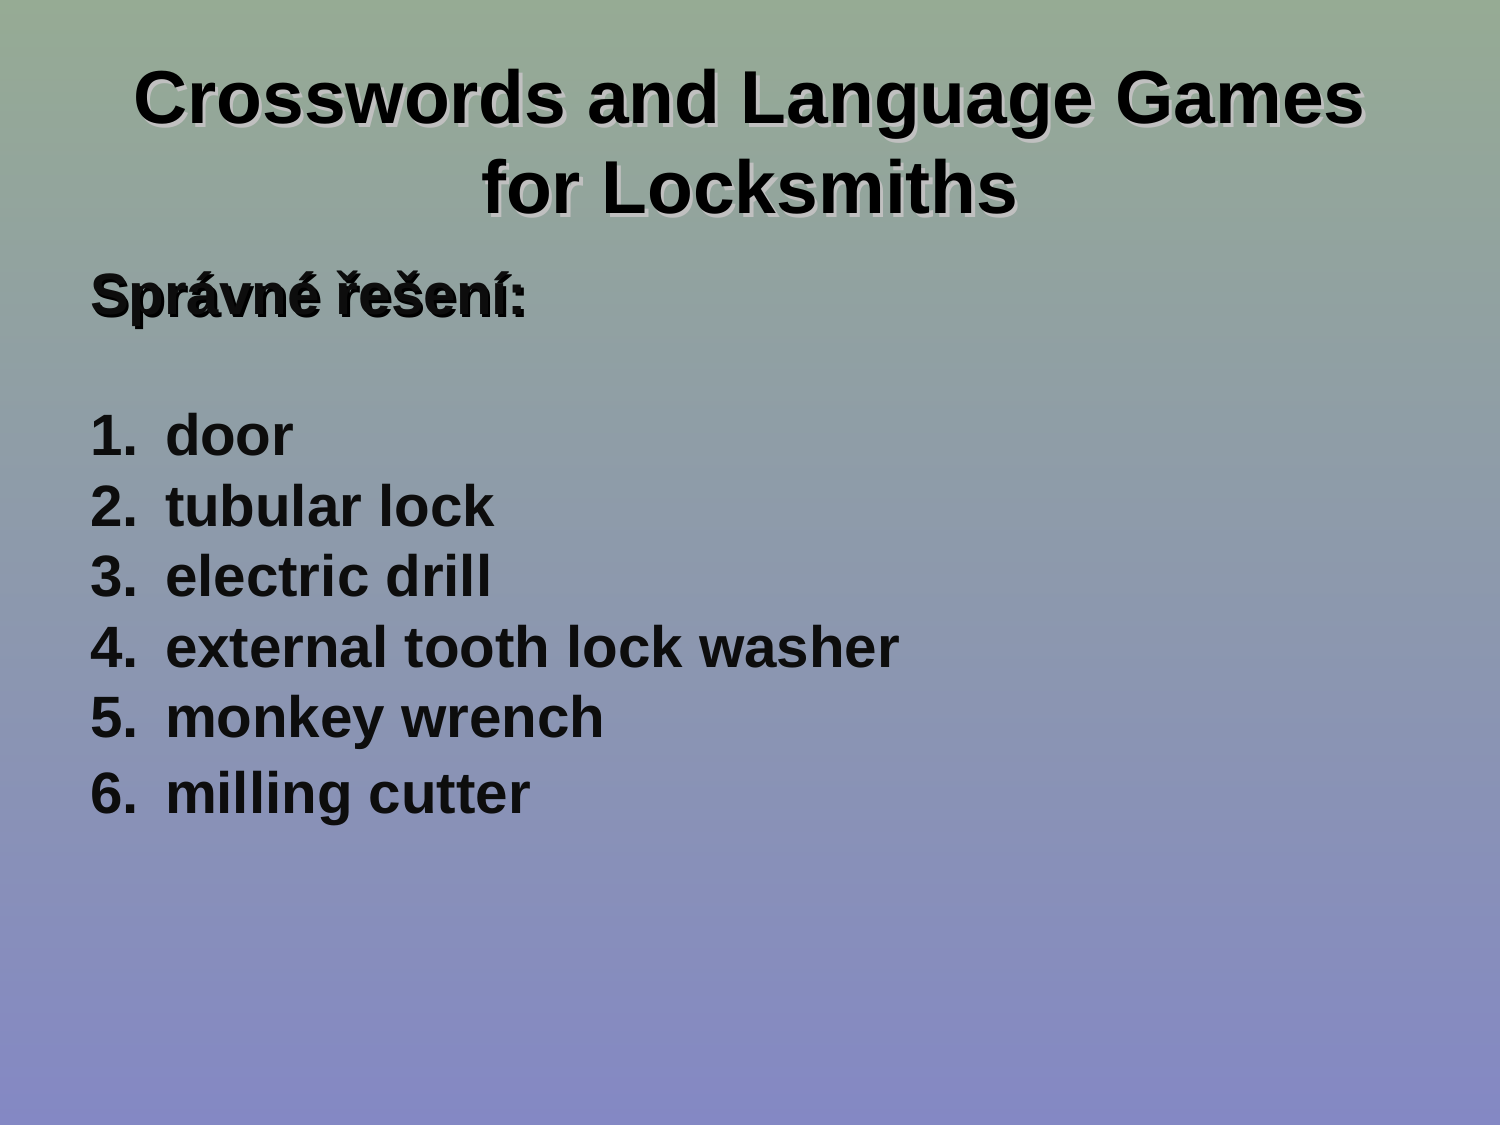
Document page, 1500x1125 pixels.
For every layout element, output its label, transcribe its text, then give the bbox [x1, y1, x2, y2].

title Crosswords and Language Games for Locksmiths [75, 41, 1426, 237]
list Správné řešení: door tubular lock electric drill external tooth lock washer monkey wrench milling cutter [75, 262, 1426, 1006]
